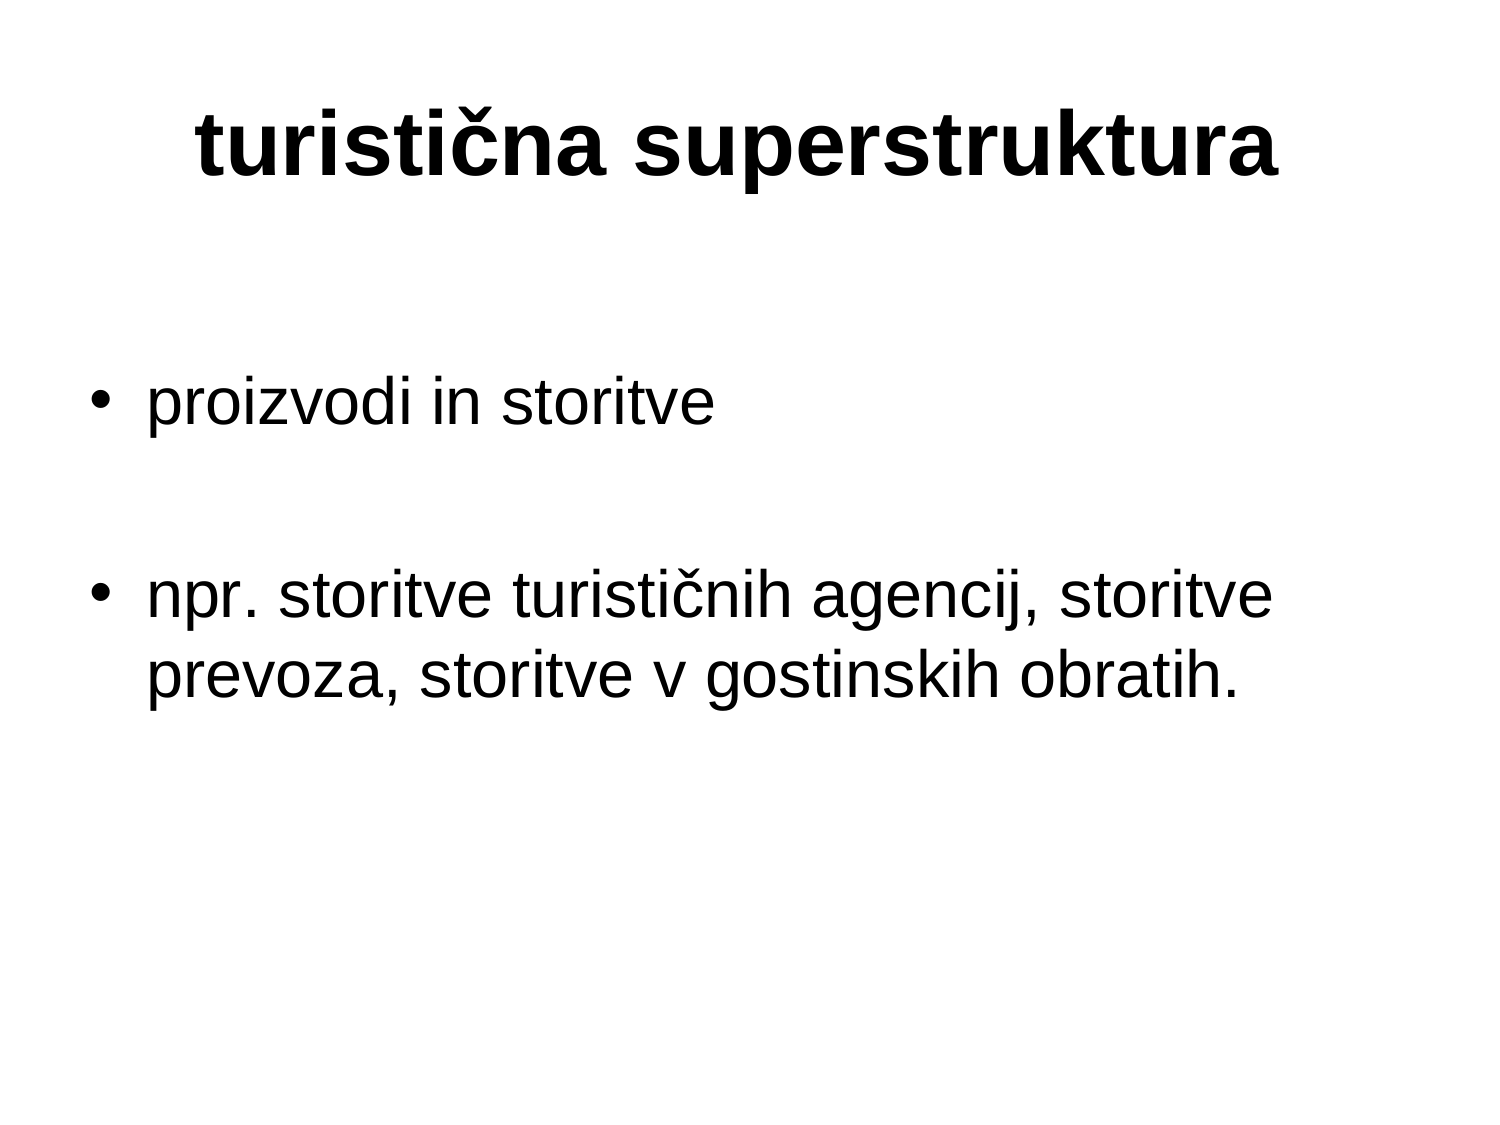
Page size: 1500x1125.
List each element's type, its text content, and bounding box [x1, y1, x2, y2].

title turistična superstruktura [75, 45, 1426, 233]
list proizvodi in storitve npr. storitve turističnih agencij, storitve prevoza, storitve v gostinskih obratih. [75, 350, 1426, 1006]
